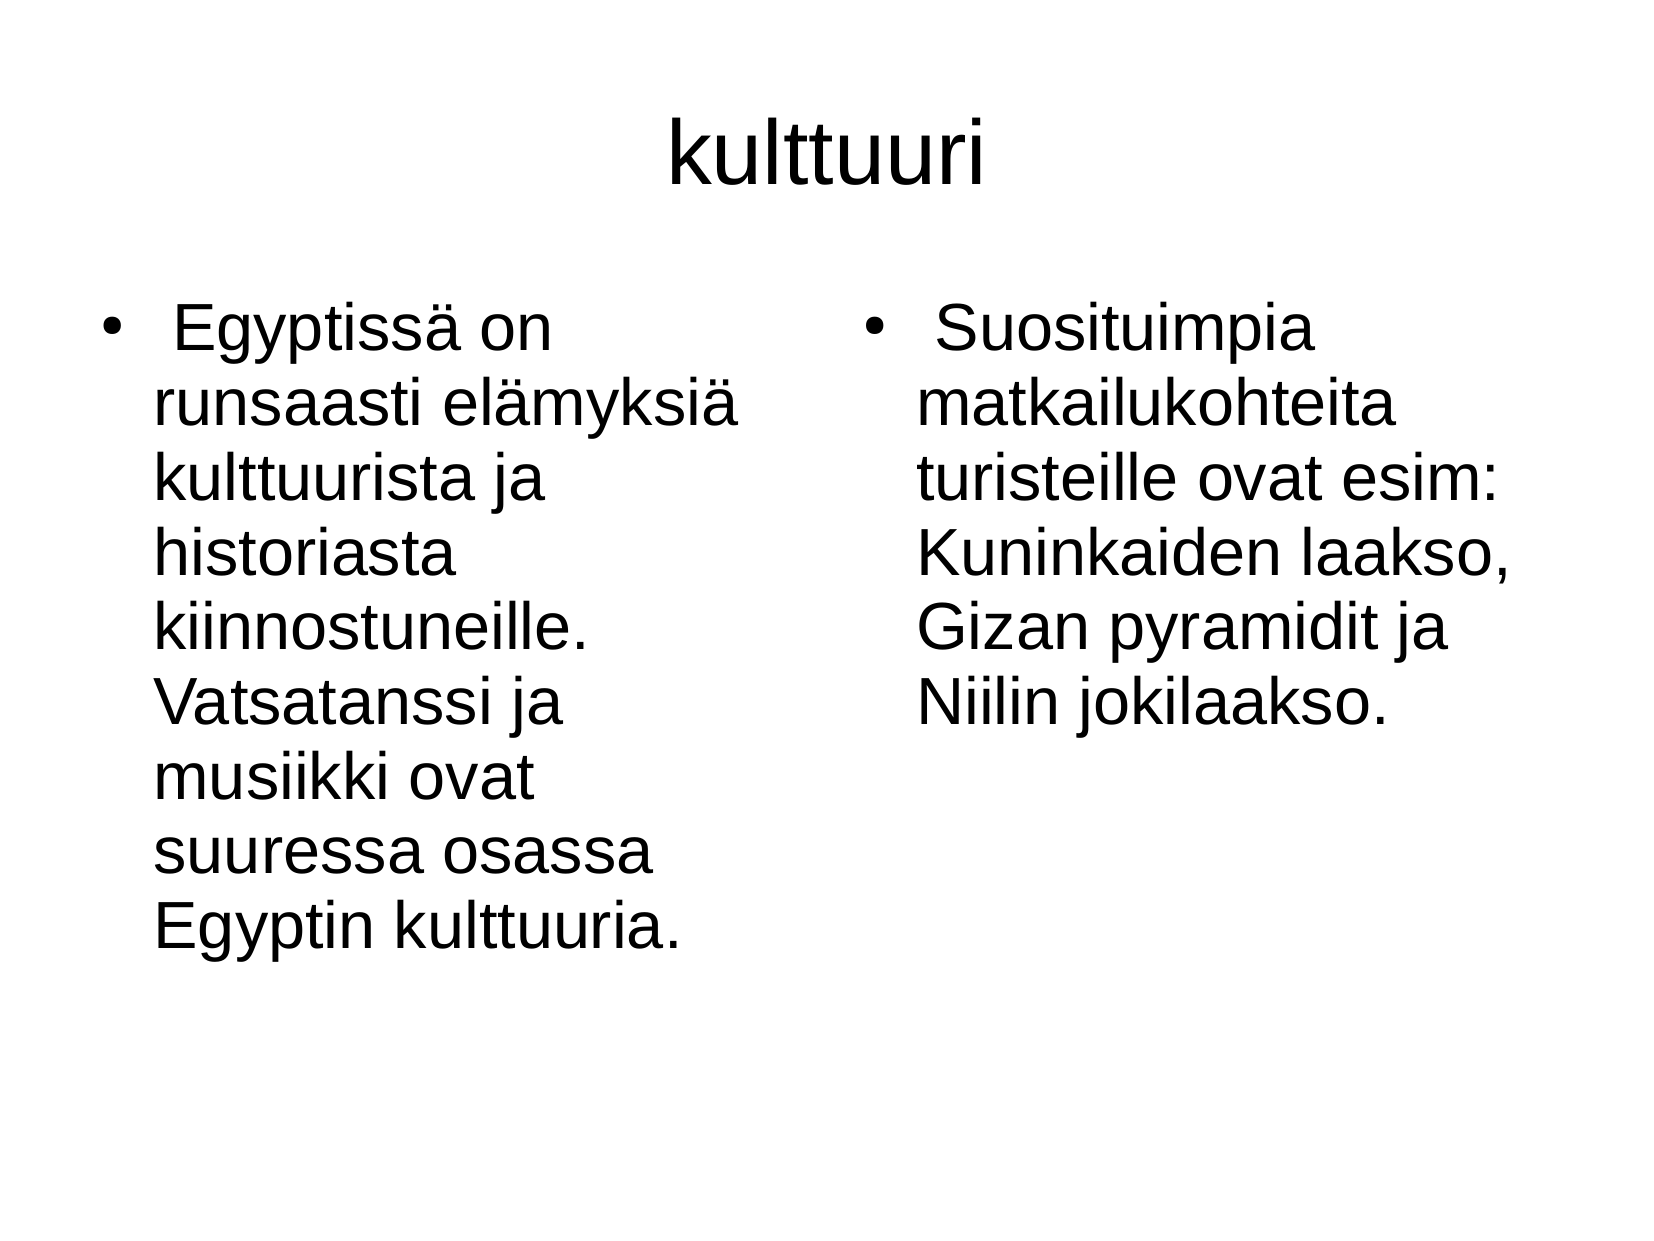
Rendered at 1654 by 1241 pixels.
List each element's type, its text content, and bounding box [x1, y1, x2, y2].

title kulttuuri [82, 49, 1571, 257]
list Suosituimpia matkailukohteita turisteille ovat esim: Kuninkaiden laakso, Gizan pyramidit ja Niilin jokilaakso. [845, 290, 1572, 1010]
list Egyptissä on runsaasti elämyksiä kulttuurista ja historiasta kiinnostuneille. Vatsatanssi ja musiikki ovat suuressa osassa Egyptin kulttuuria. [82, 290, 809, 1010]
